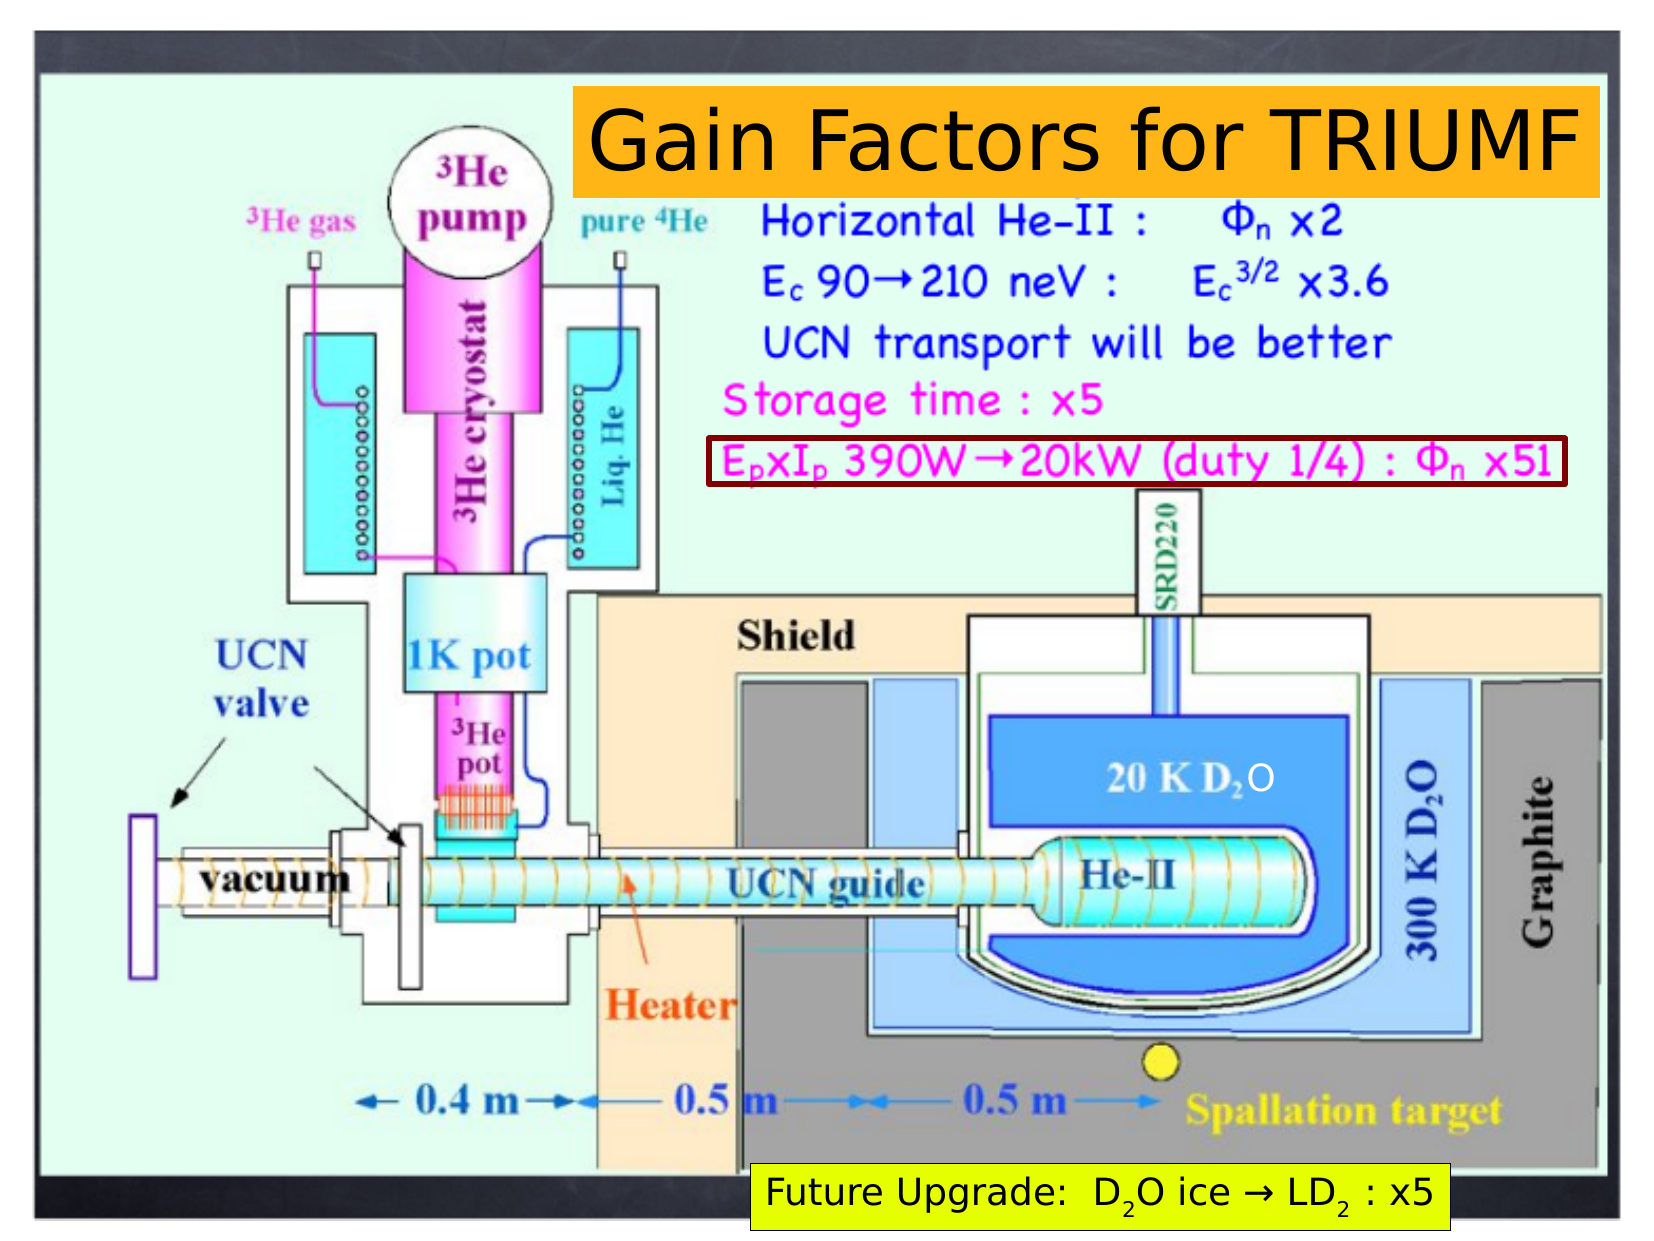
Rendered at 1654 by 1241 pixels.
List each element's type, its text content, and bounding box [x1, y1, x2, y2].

picture [29, 29, 1625, 1221]
text_box Gain Factors for TRIUMF [572, 86, 1600, 198]
text_box O [1231, 749, 1291, 808]
text_box Future Upgrade: D2O ice → LD2 : x5 [750, 1163, 1451, 1231]
